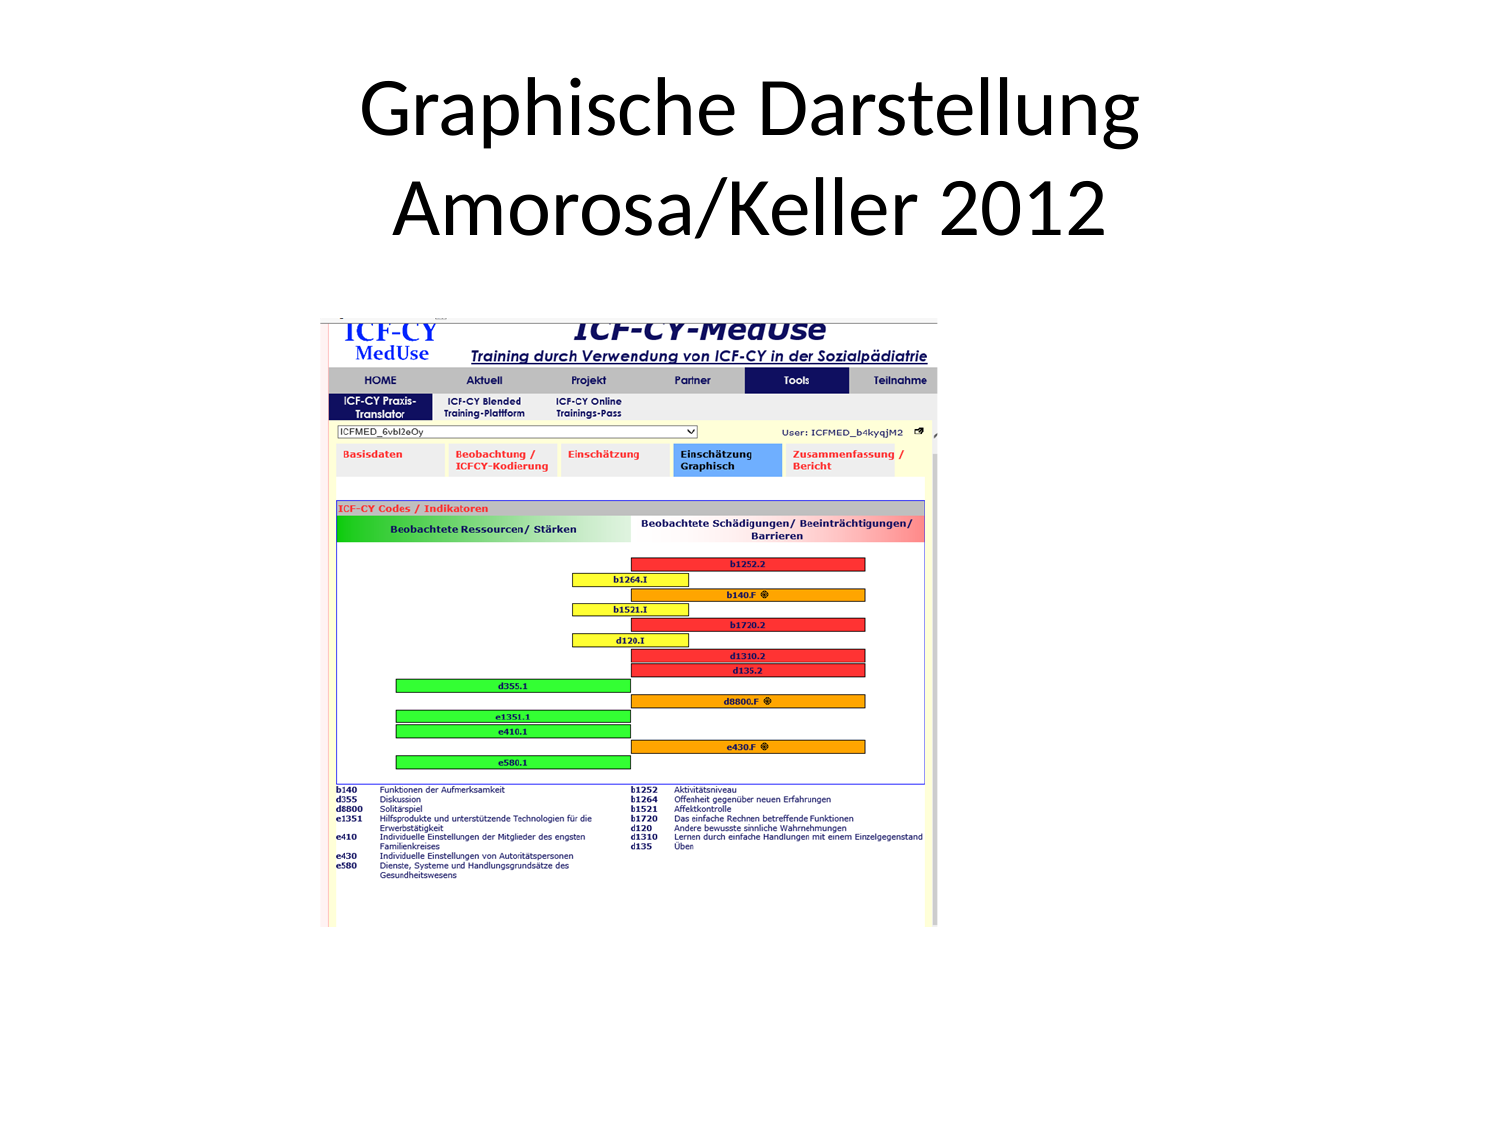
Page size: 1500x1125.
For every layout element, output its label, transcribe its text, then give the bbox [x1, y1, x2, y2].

picture [320, 318, 938, 927]
title Graphische Darstellung Amorosa/Keller 2012 [75, 45, 1426, 233]
